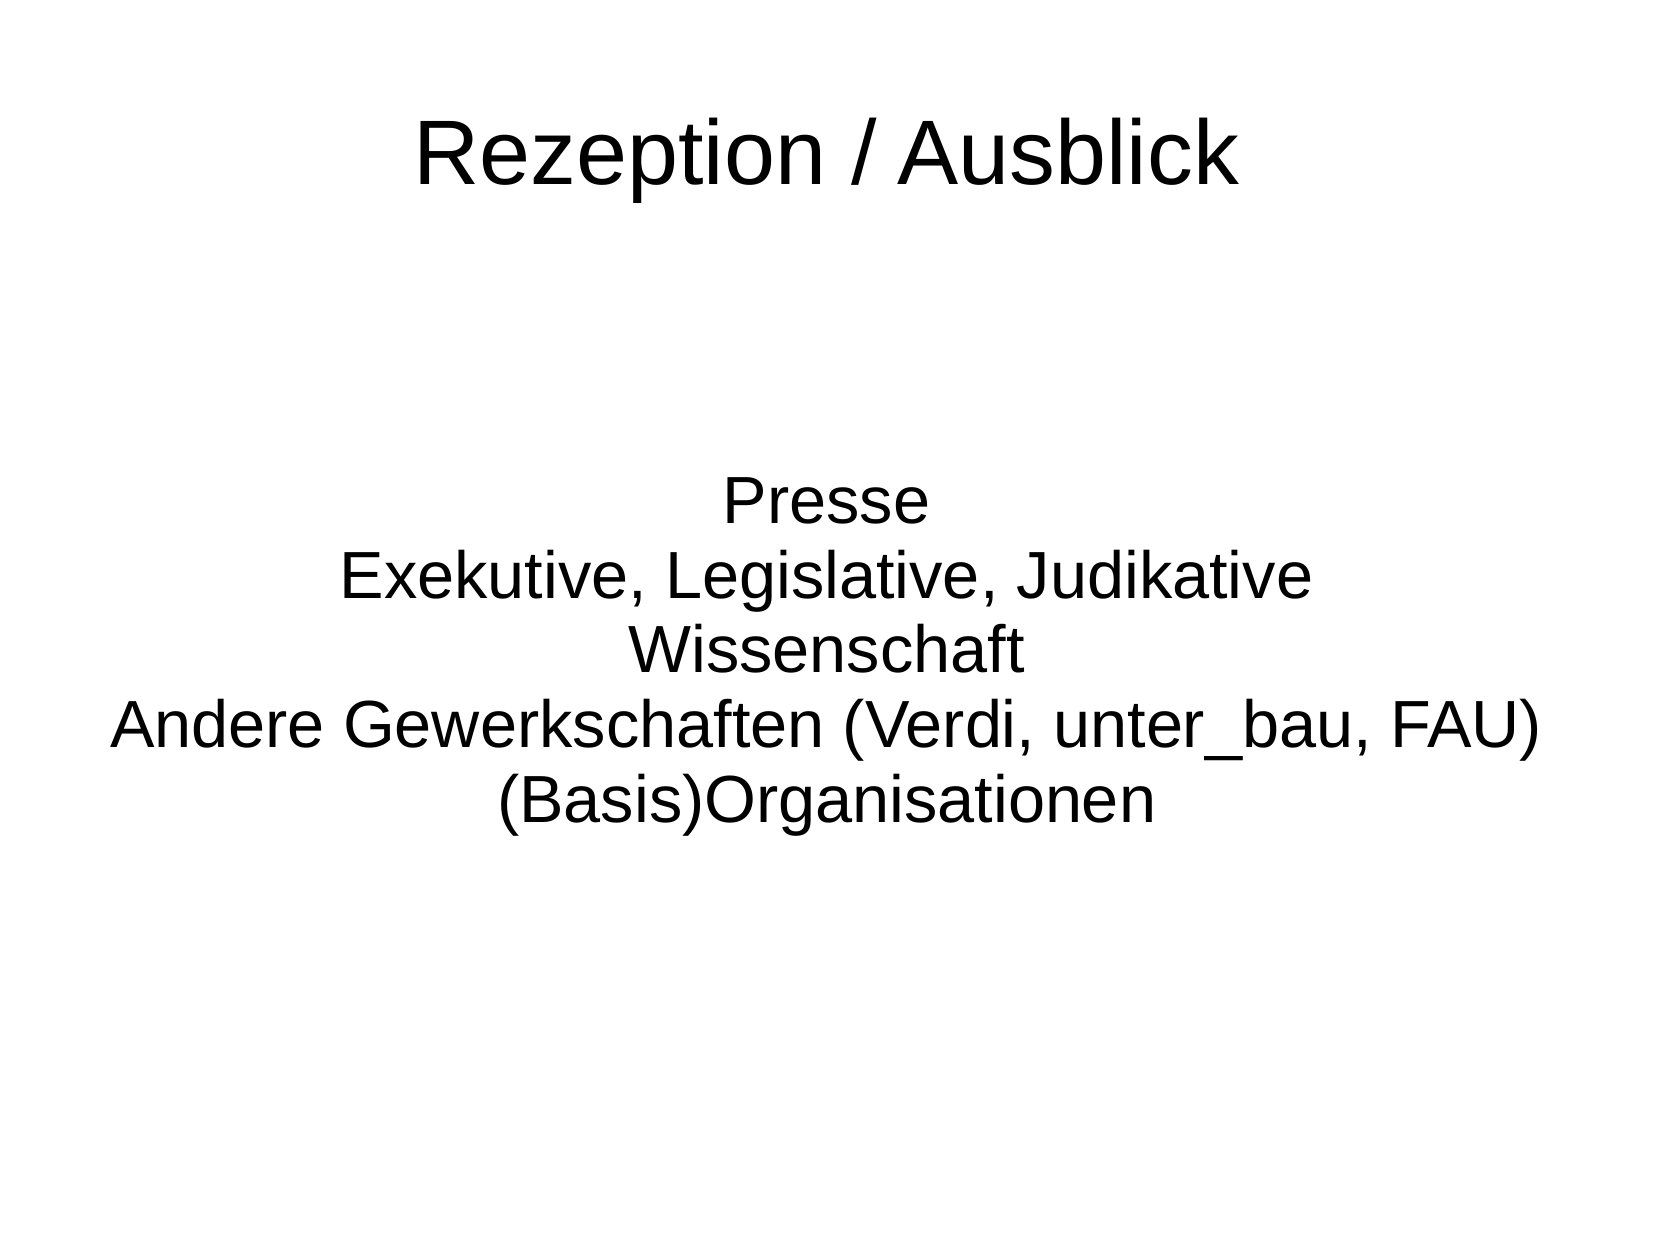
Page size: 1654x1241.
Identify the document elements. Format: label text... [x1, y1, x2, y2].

subtitle Presse Exekutive, Legislative, Judikative Wissenschaft Andere Gewerkschaften (Verdi, unter_bau, FAU) (Basis)Organisationen [82, 290, 1571, 1010]
title Rezeption / Ausblick [82, 49, 1571, 257]
